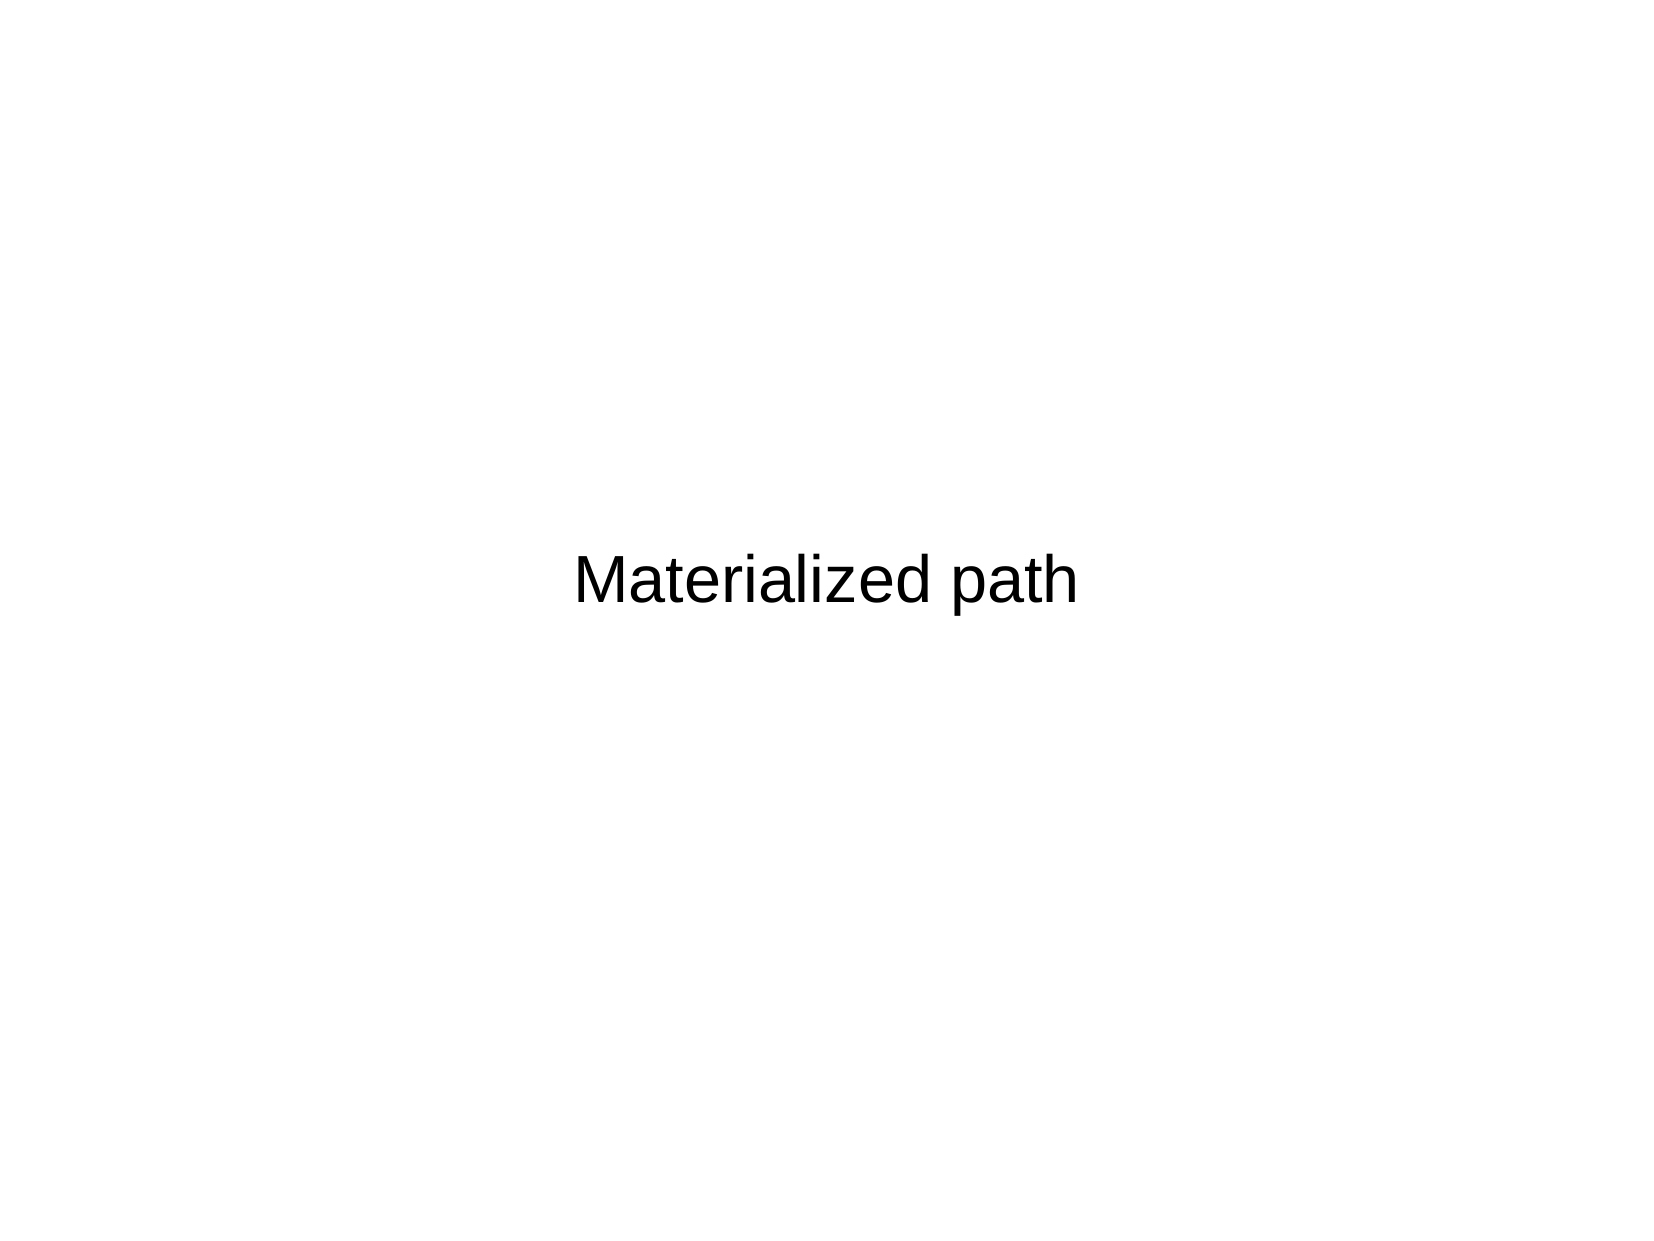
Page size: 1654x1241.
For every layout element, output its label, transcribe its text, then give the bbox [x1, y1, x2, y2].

subtitle Materialized path [82, 49, 1571, 1109]
